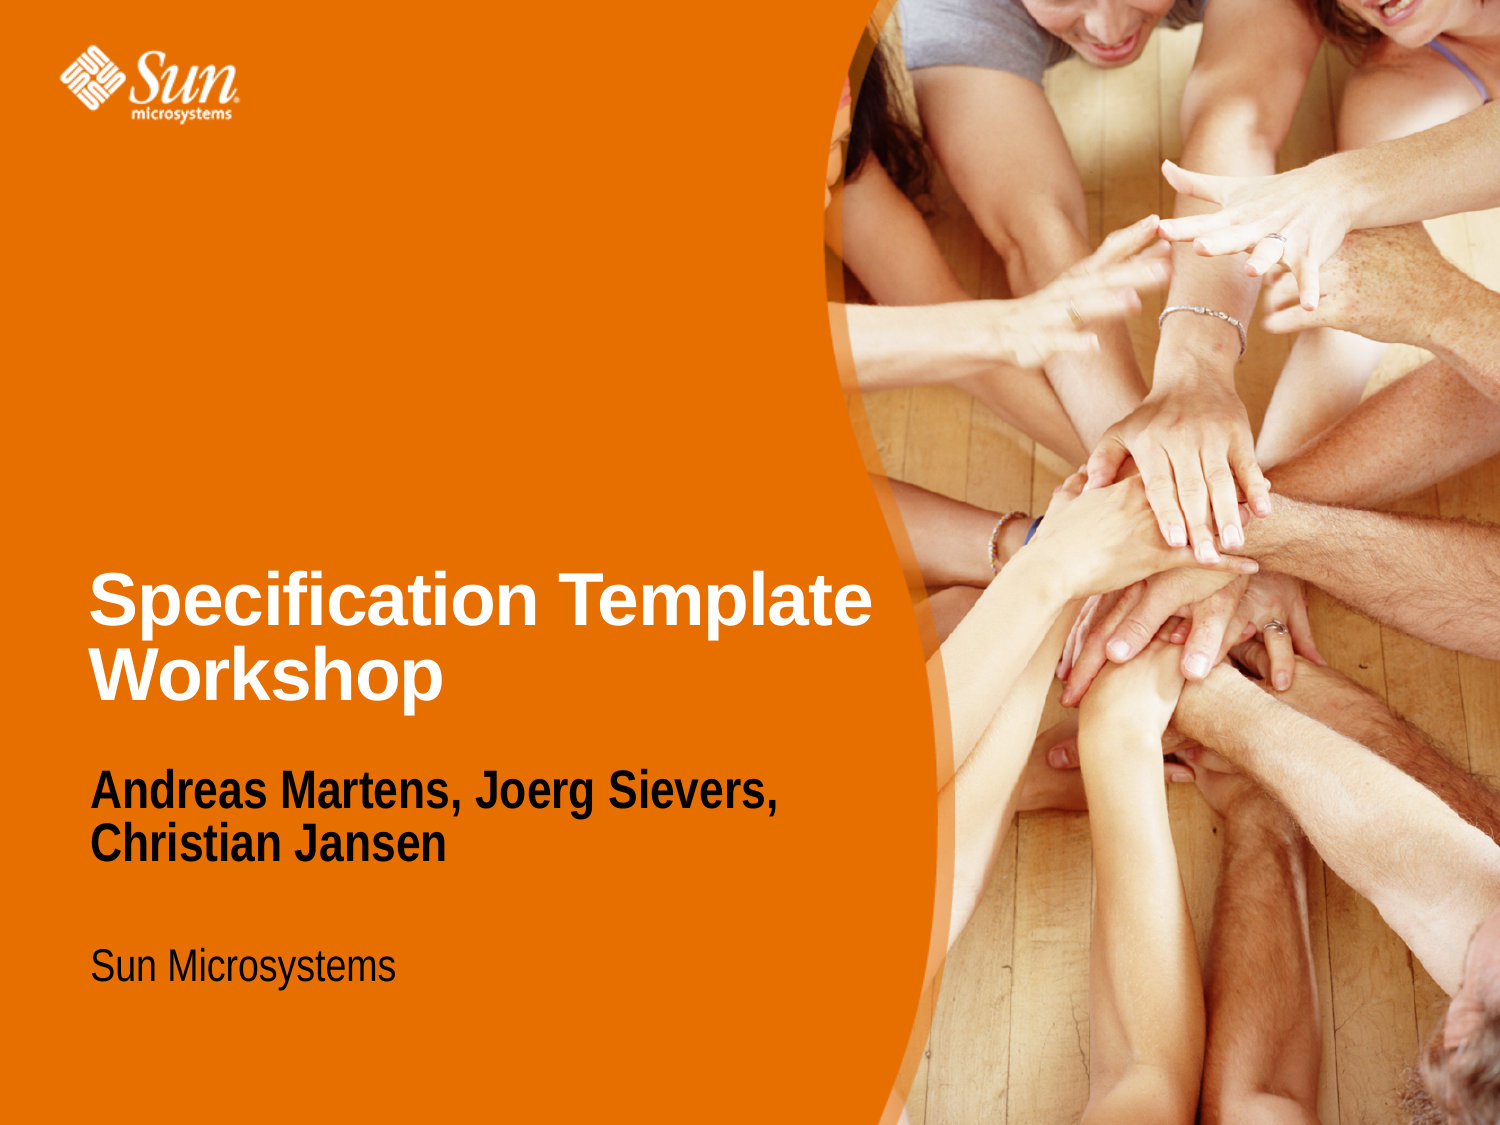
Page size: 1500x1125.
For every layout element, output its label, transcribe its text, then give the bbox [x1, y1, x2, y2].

title Specification Template Workshop [88, 470, 908, 716]
picture [0, 0, 1500, 1125]
list Andreas Martens, Joerg Sievers, Christian Jansen Sun Microsystems [90, 766, 1080, 998]
